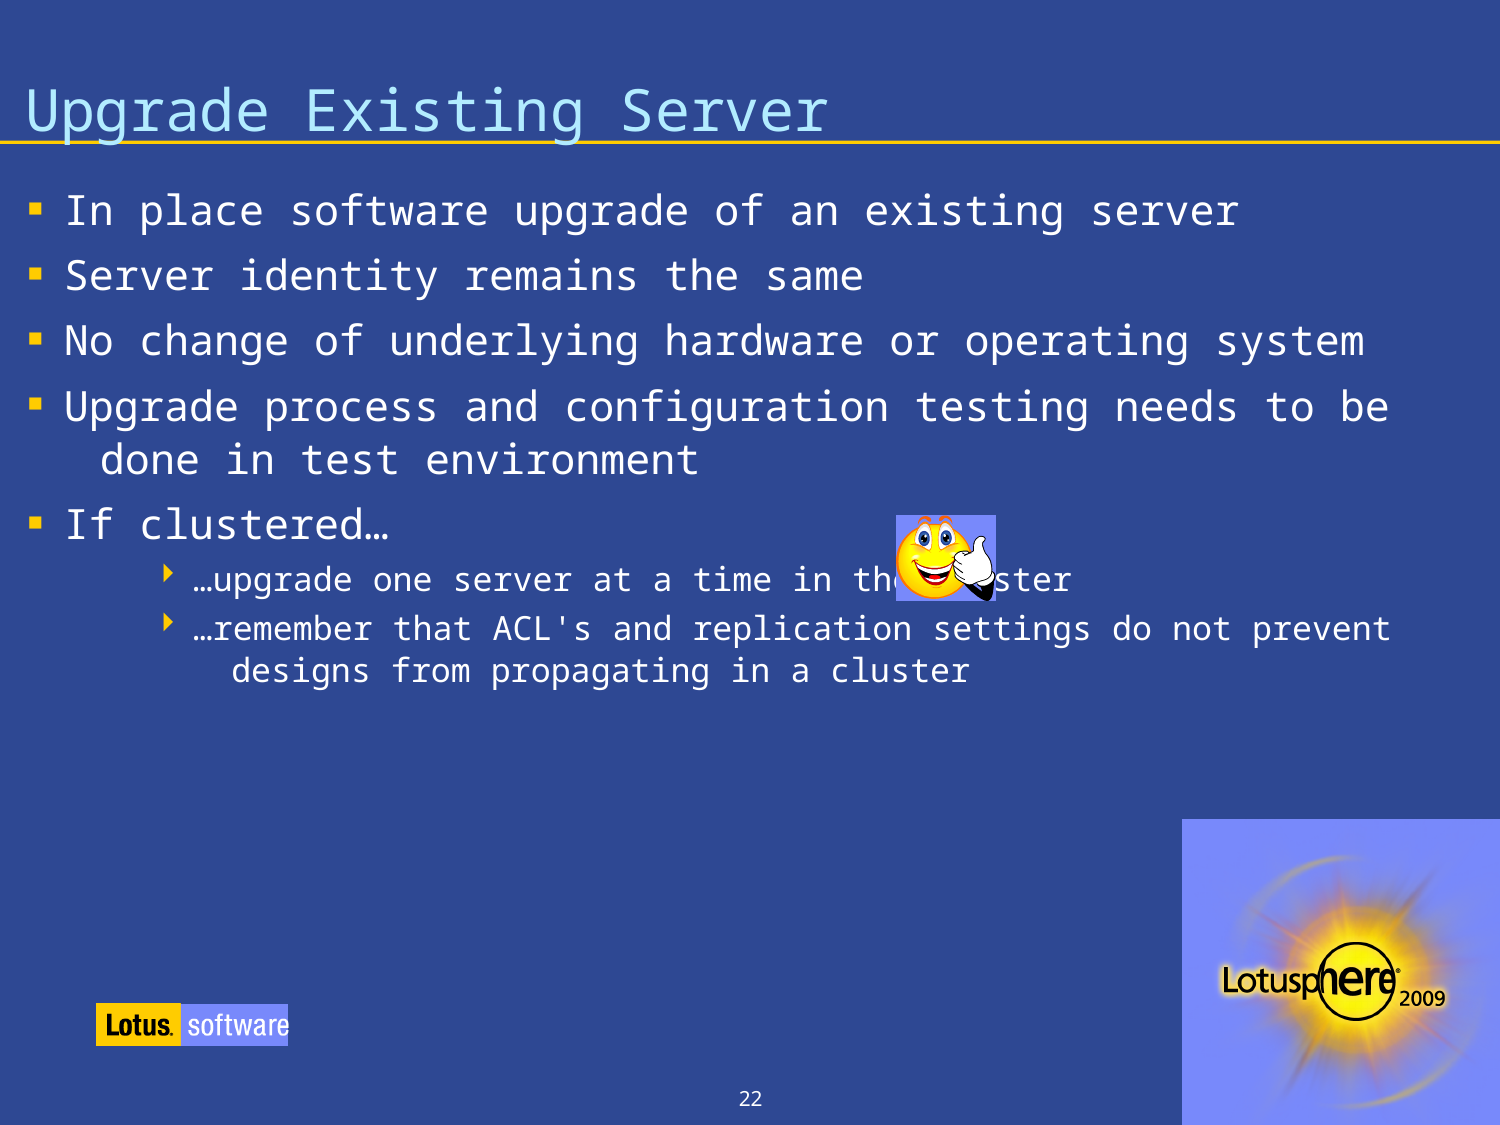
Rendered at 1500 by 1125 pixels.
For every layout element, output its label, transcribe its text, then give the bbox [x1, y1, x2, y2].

picture [1181, 818, 1500, 1125]
title Upgrade Existing Server [25, 74, 1476, 165]
list In place software upgrade of an existing server Server identity remains the same No change of underlying hardware or operating system Upgrade process and configuration testing needs to be done in test environment If clustered… …upgrade one server at a time in the cluster …remember that ACL's and replication settings do not prevent designs from propagating in a cluster [24, 174, 1476, 1011]
picture [96, 1011, 289, 1046]
picture [895, 515, 996, 602]
